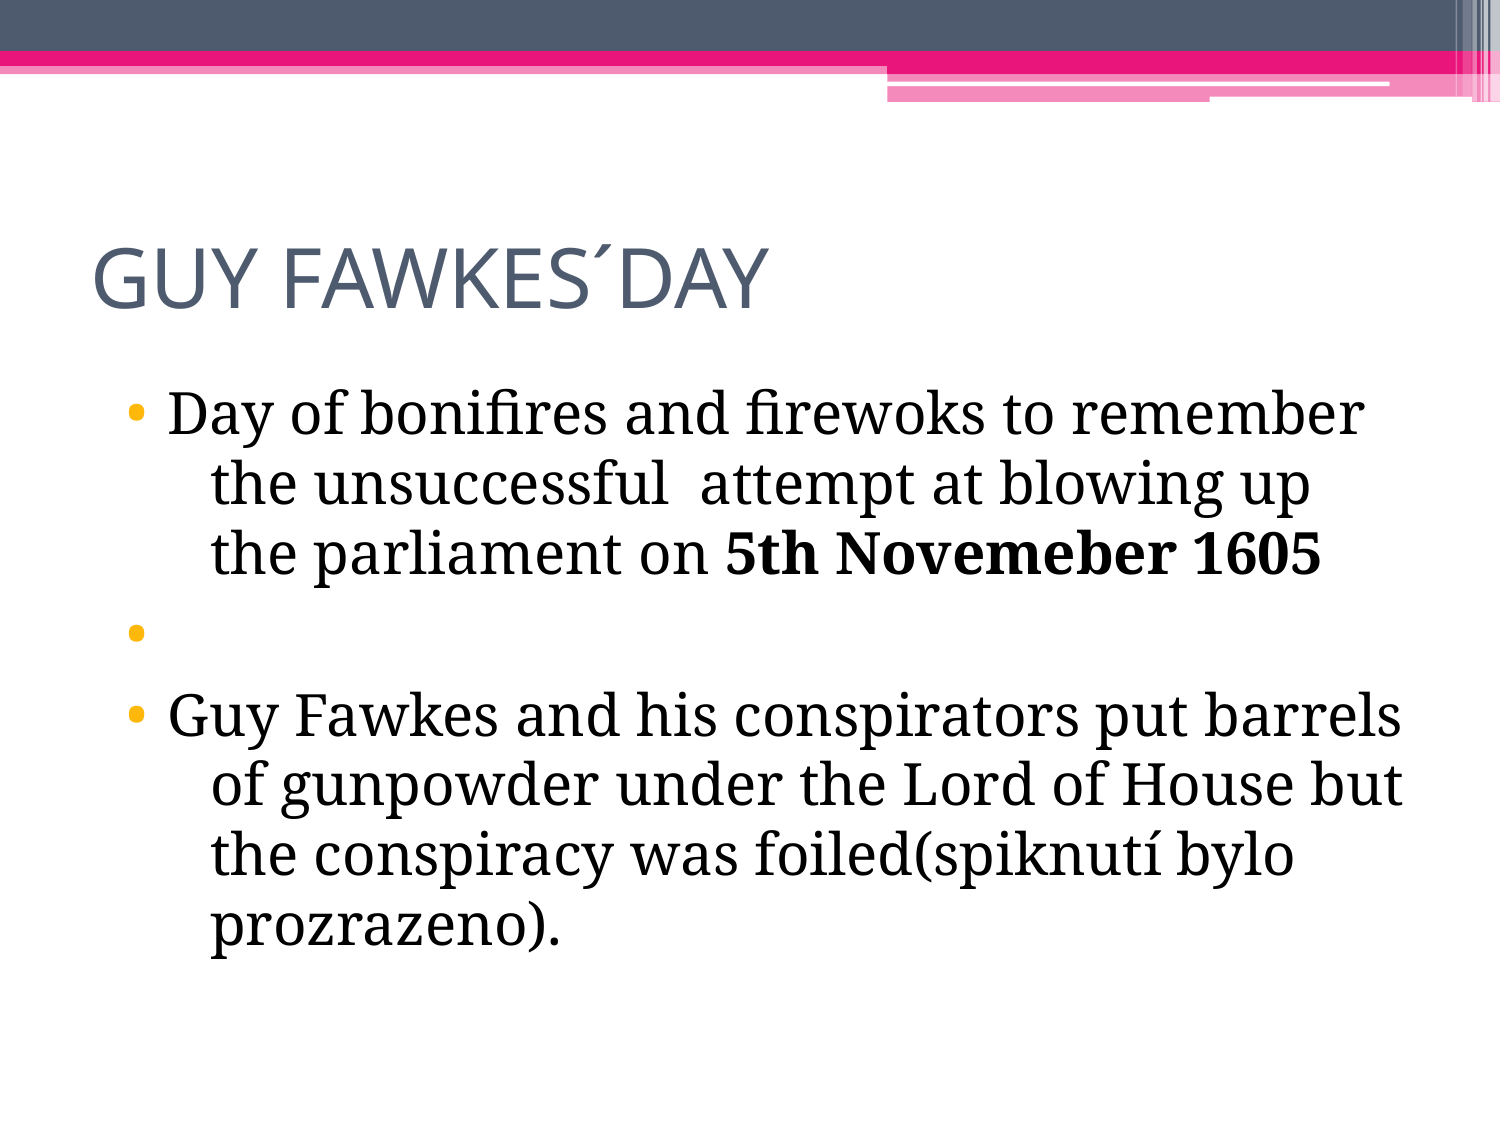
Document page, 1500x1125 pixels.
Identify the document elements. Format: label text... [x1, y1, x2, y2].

title GUY FAWKES´DAY [75, 187, 1426, 363]
list Day of bonifires and firewoks to remember the unsuccessful attempt at blowing up the parliament on 5th Novemeber 1605 Guy Fawkes and his conspirators put barrels of gunpowder under the Lord of House but the conspiracy was foiled(spiknutí bylo prozrazeno). [75, 368, 1426, 1079]
